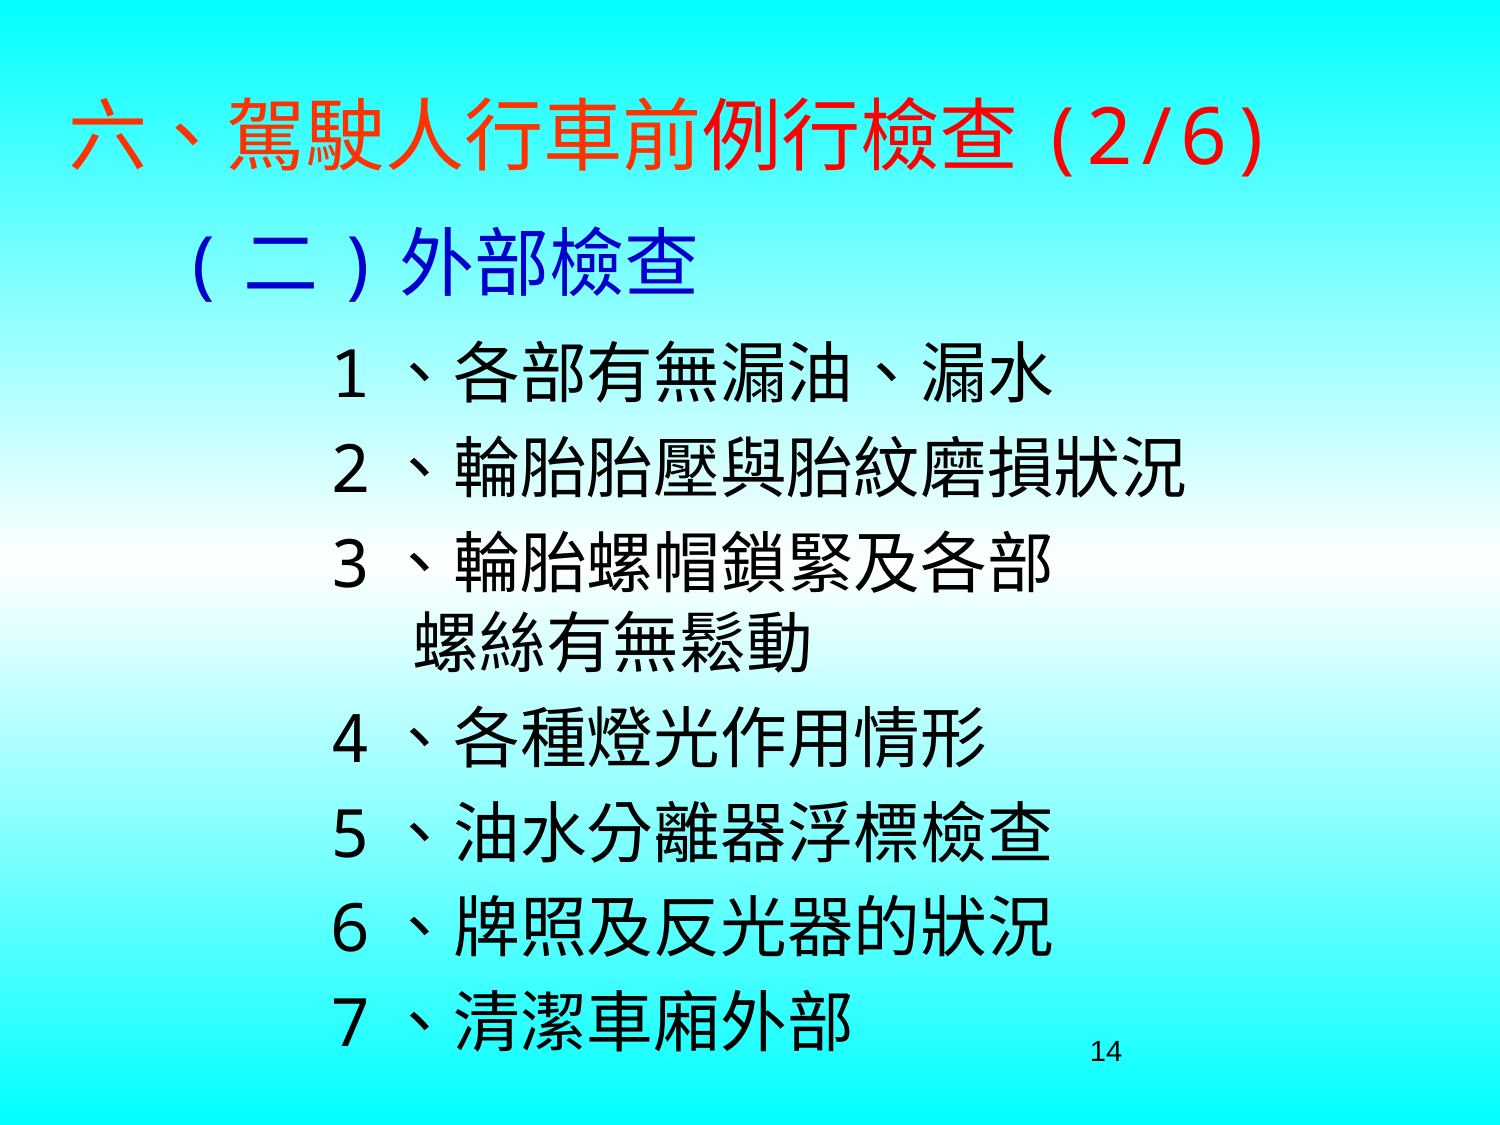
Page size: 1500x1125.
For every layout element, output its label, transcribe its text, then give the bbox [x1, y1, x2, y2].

text_box 六、駕駛人行車前例行檢查(2/6) [53, 78, 1436, 304]
text_box [1074, 1024, 1426, 1103]
text_box (二)外部檢查 1、各部有無漏油、漏水 2、輪胎胎壓與胎紋磨損狀況 3、輪胎螺帽鎖緊及各部 螺絲有無鬆動 4、各種燈光作用情形 5、油水分離器浮標檢查 6、牌照及反光器的狀況 7、清潔車廂外部 [136, 304, 1376, 1068]
